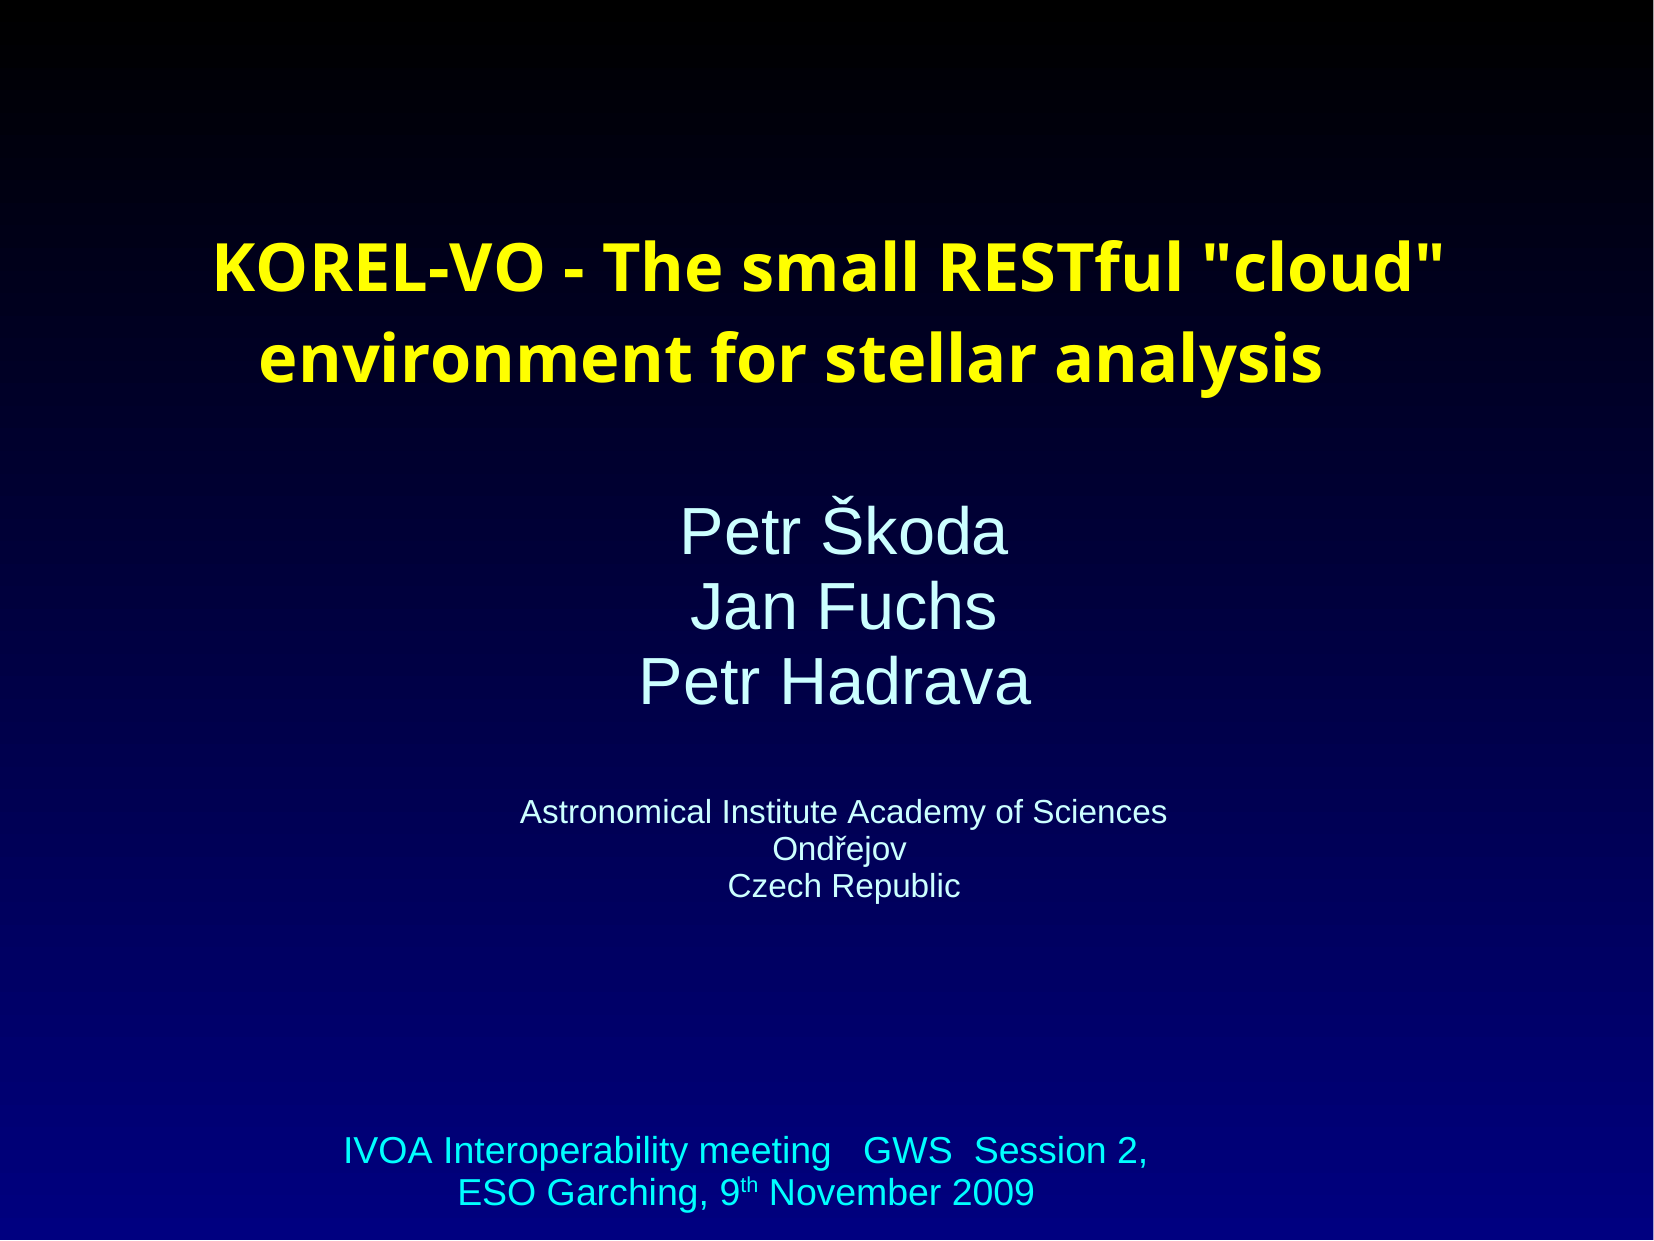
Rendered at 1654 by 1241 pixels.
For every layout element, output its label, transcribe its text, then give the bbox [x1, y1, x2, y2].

text_box IVOA Interoperability meeting GWS Session 2, ESO Garching, 9th November 2009 [328, 1122, 1164, 1223]
subtitle Petr Škoda Jan Fuchs Petr Hadrava Astronomical Institute Academy of Sciences Ondřejov Czech Republic [82, 290, 1571, 1109]
title KOREL-VO - The small RESTful "cloud" environment for stellar analysis [76, 207, 1565, 415]
